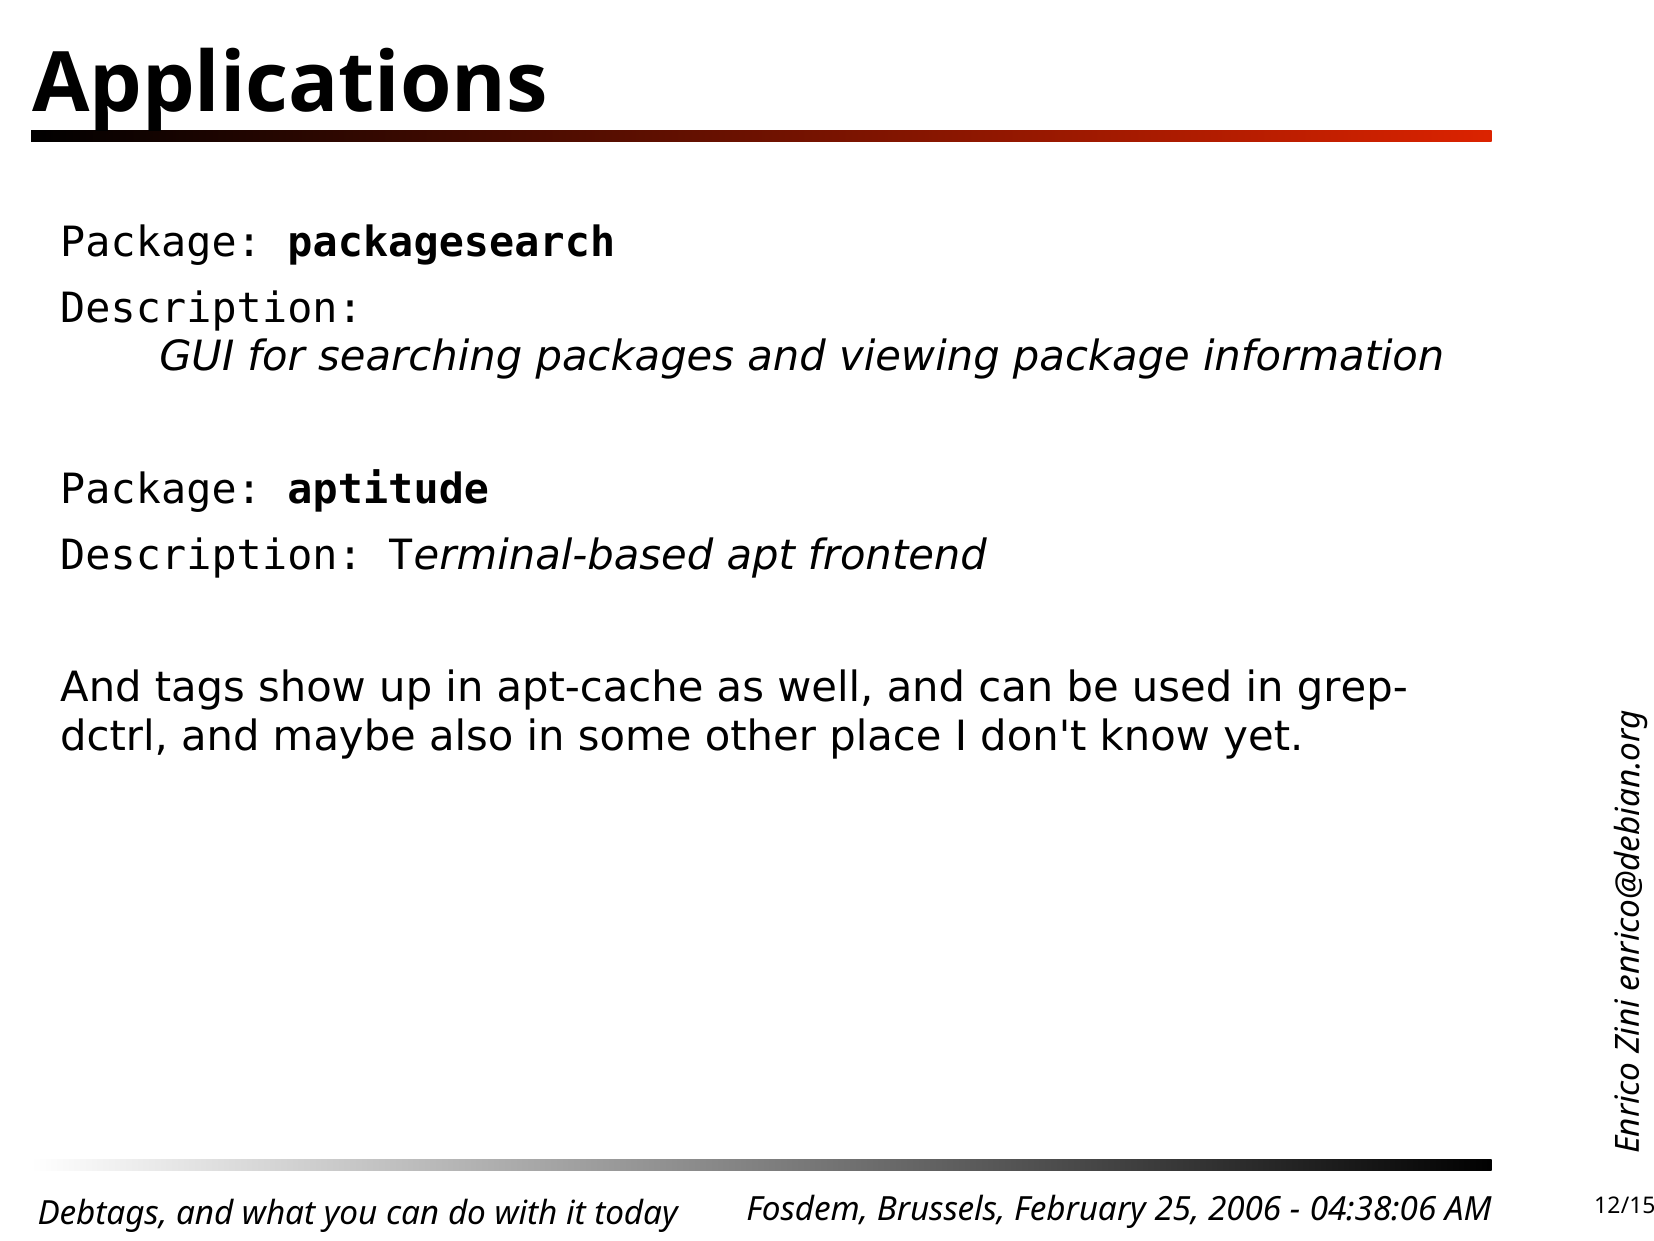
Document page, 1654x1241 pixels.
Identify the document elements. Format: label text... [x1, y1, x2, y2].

text_box Applications [32, 22, 1439, 159]
text_box Package: packagesearch Description: GUI for searching packages and viewing package information Package: aptitude Description: Terminal-based apt frontend And tags show up in apt-cache as well, and can be used in grep-dctrl, and maybe also in some other place I don't know yet. [60, 217, 1496, 1138]
